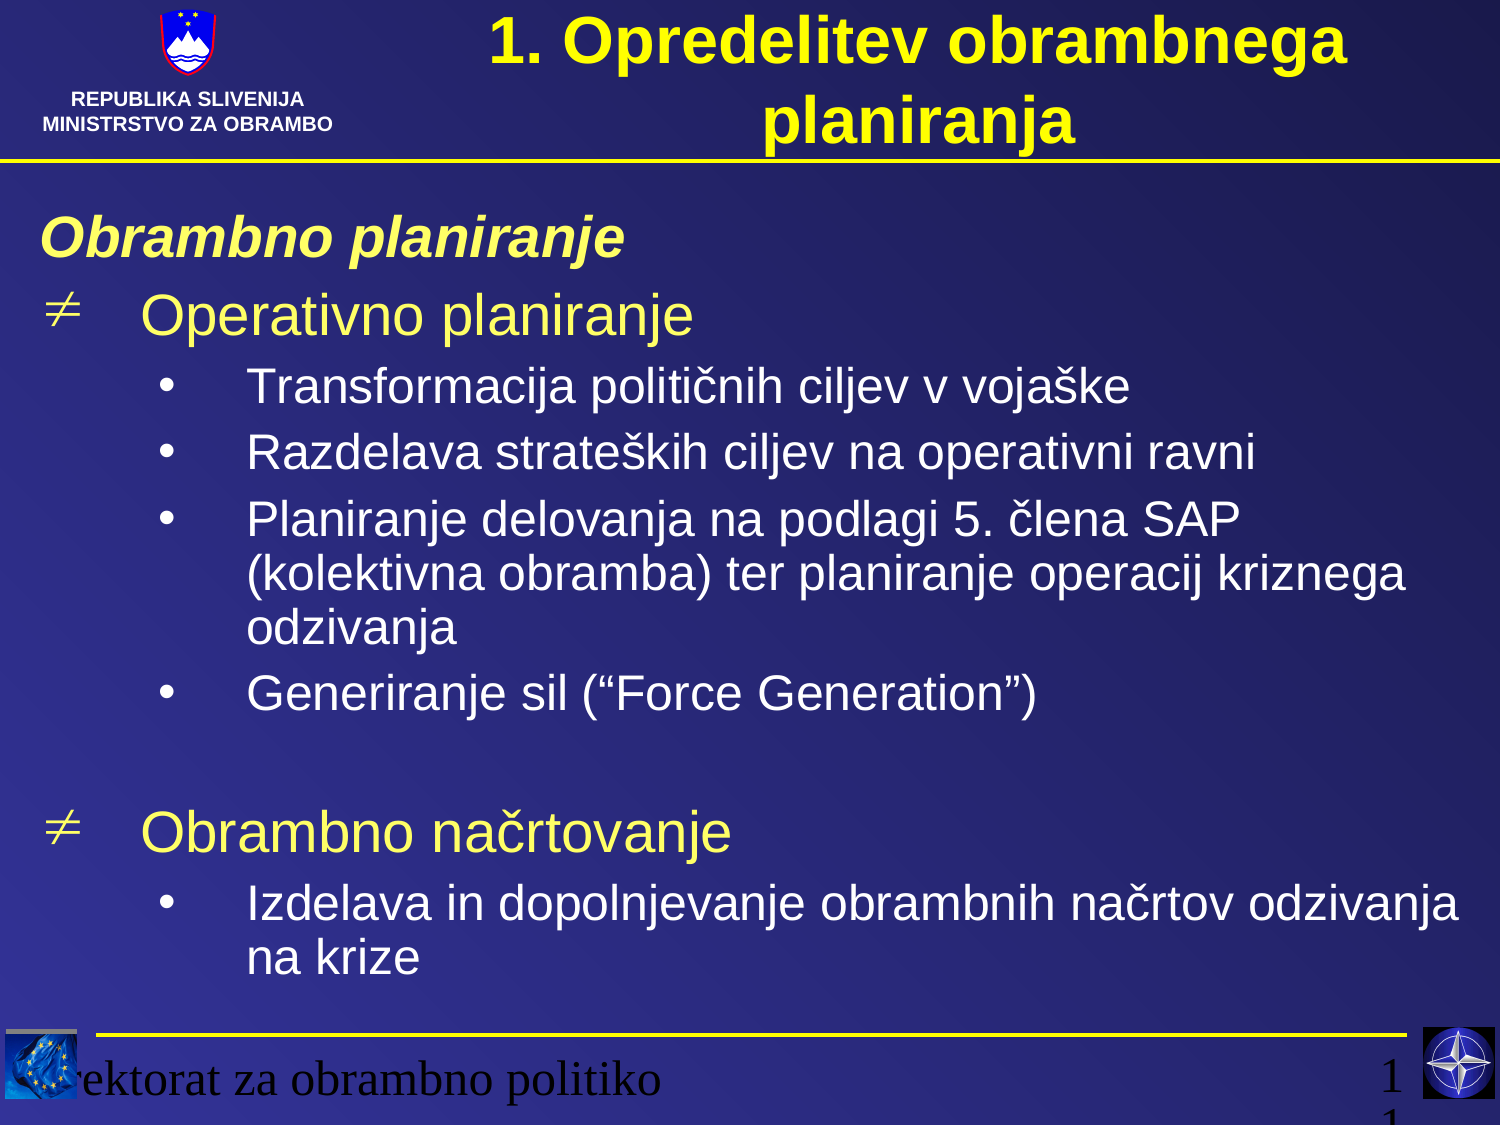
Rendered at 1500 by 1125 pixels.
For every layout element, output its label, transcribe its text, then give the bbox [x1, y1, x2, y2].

list Obrambno planiranje Operativno planiranje Transformacija političnih ciljev v vojaške Razdelava strateških ciljev na operativni ravni Planiranje delovanja na podlagi 5. člena SAP (kolektivna obramba) ter planiranje operacij kriznega odzivanja Generiranje sil (“Force Generation”) Obrambno načrtovanje Izdelava in dopolnjevanje obrambnih načrtov odzivanja na krize [24, 200, 1476, 1006]
title 1. Opredelitev obrambnega planiranja [348, 0, 1489, 165]
